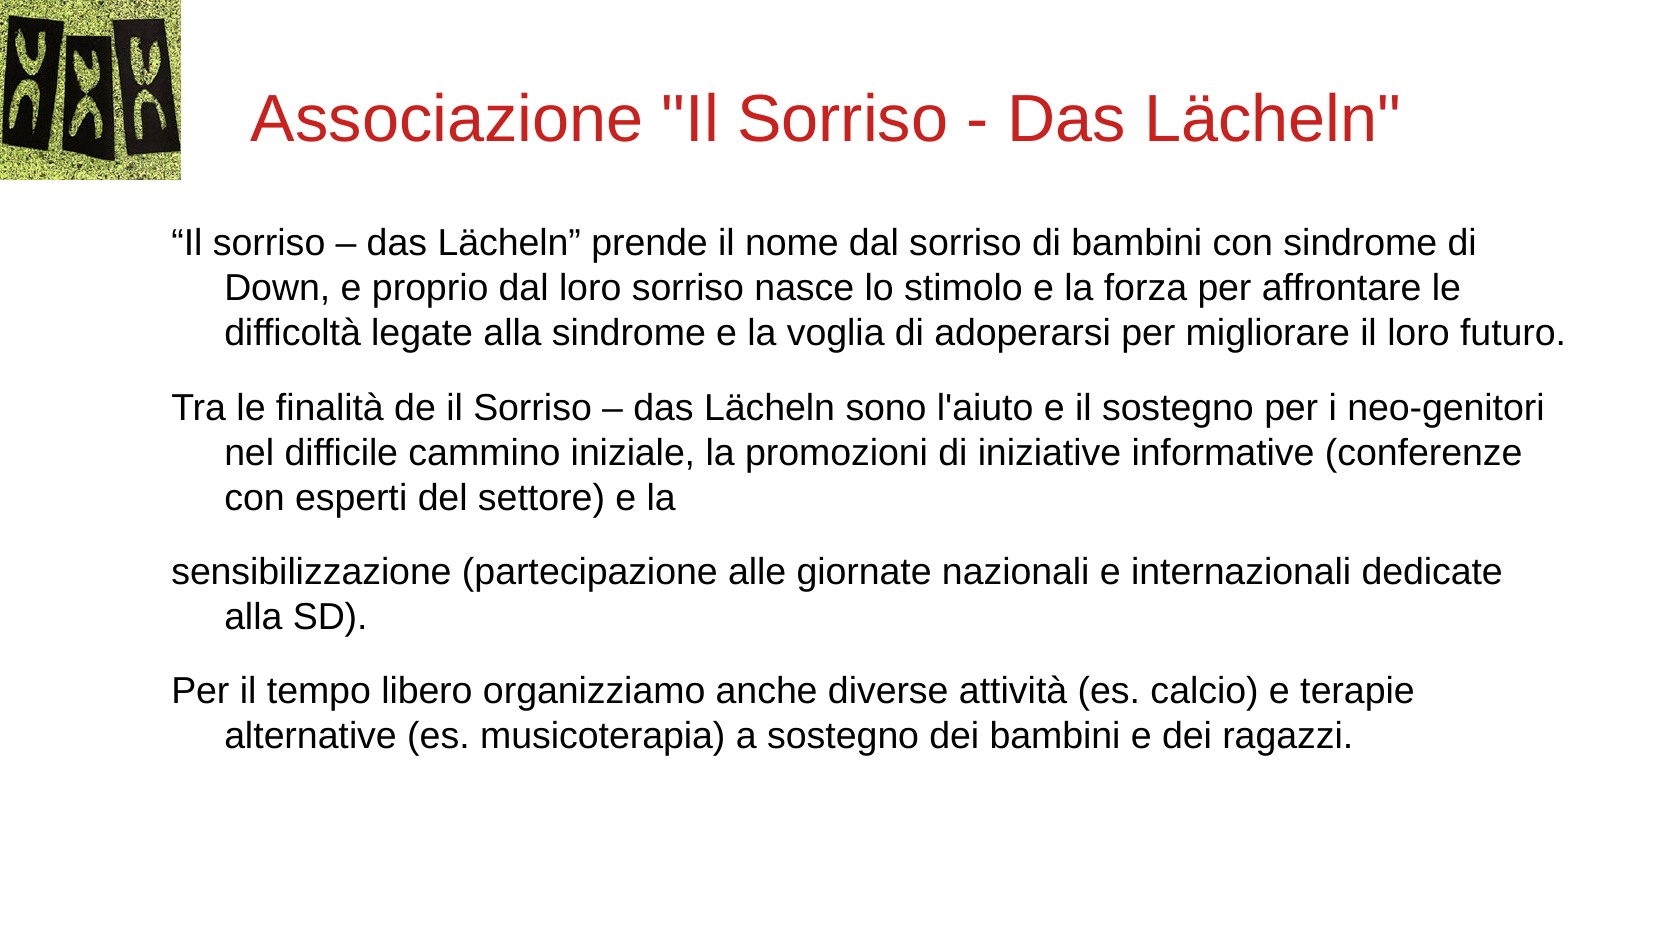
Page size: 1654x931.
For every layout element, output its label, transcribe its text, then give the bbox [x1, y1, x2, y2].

title Associazione "Il Sorriso - Das Lächeln" [82, 37, 1571, 193]
list “Il sorriso – das Lächeln” prende il nome dal sorriso di bambini con sindrome di Down, e proprio dal loro sorriso nasce lo stimolo e la forza per affrontare le difficoltà legate alla sindrome e la voglia di adoperarsi per migliorare il loro futuro. Tra le finalità de il Sorriso – das Lächeln sono l'aiuto e il sostegno per i neo-genitori nel difficile cammino iniziale, la promozioni di iniziative informative (conferenze con esperti del settore) e la sensibilizzazione (partecipazione alle giornate nazionali e internazionali dedicate alla SD). Per il tempo libero organizziamo anche diverse attività (es. calcio) e terapie alternative (es. musicoterapia) a sostegno dei bambini e dei ragazzi. [82, 217, 1571, 758]
picture [0, 0, 181, 181]
